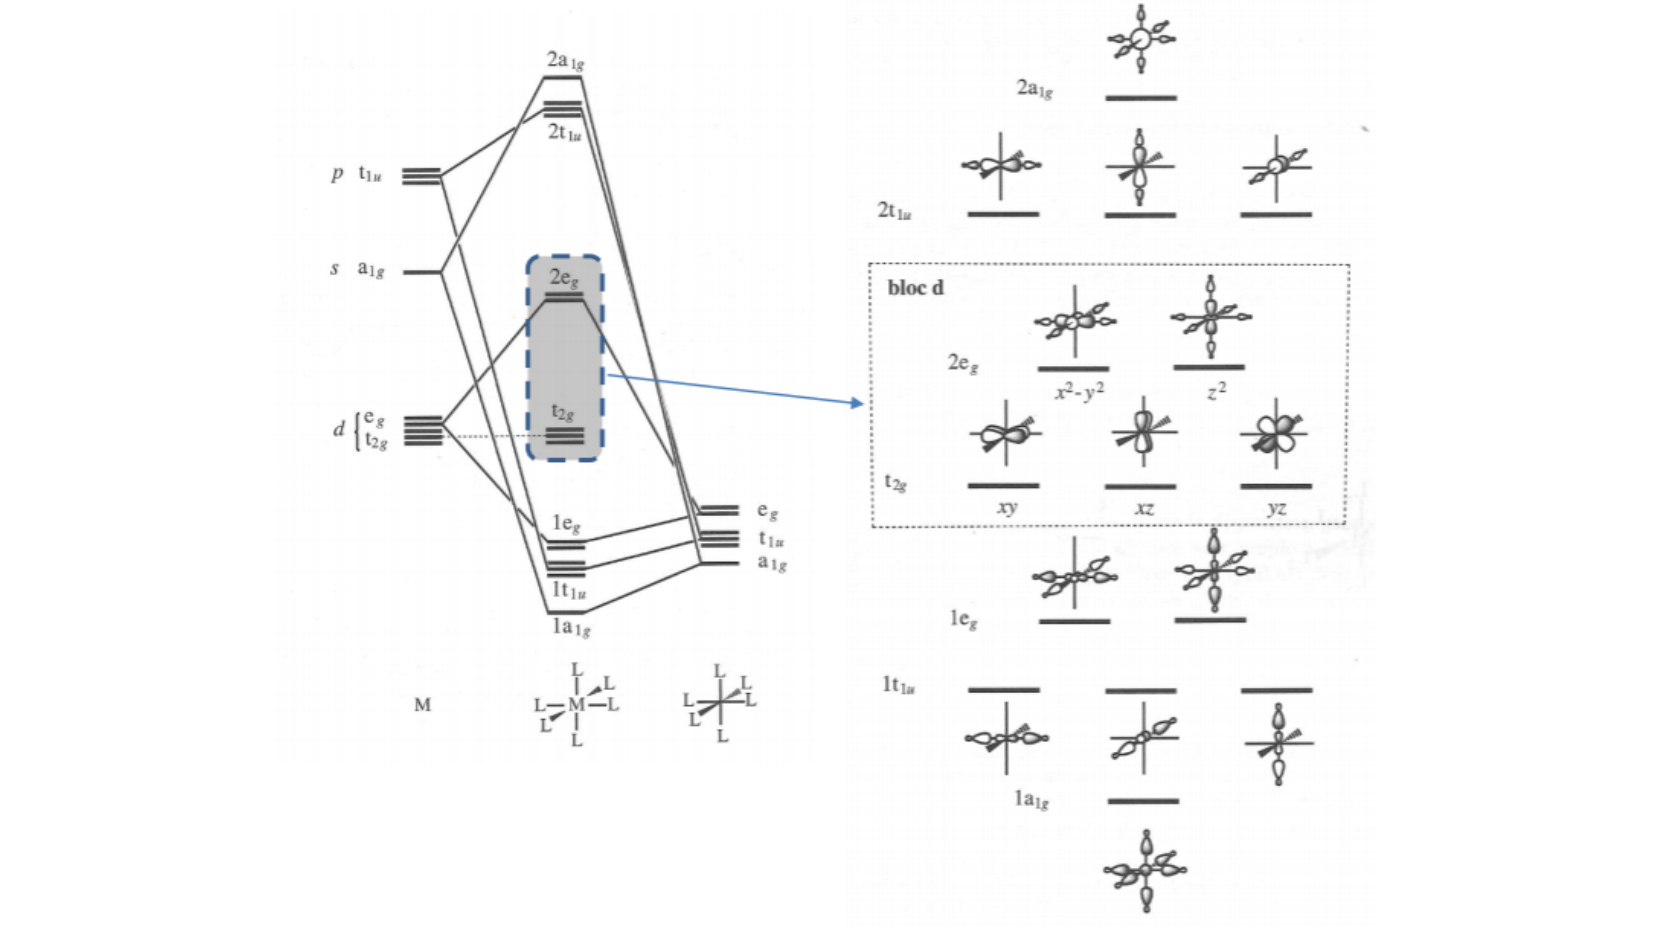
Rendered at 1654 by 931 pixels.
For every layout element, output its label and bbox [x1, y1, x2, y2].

picture [201, 0, 1407, 931]
